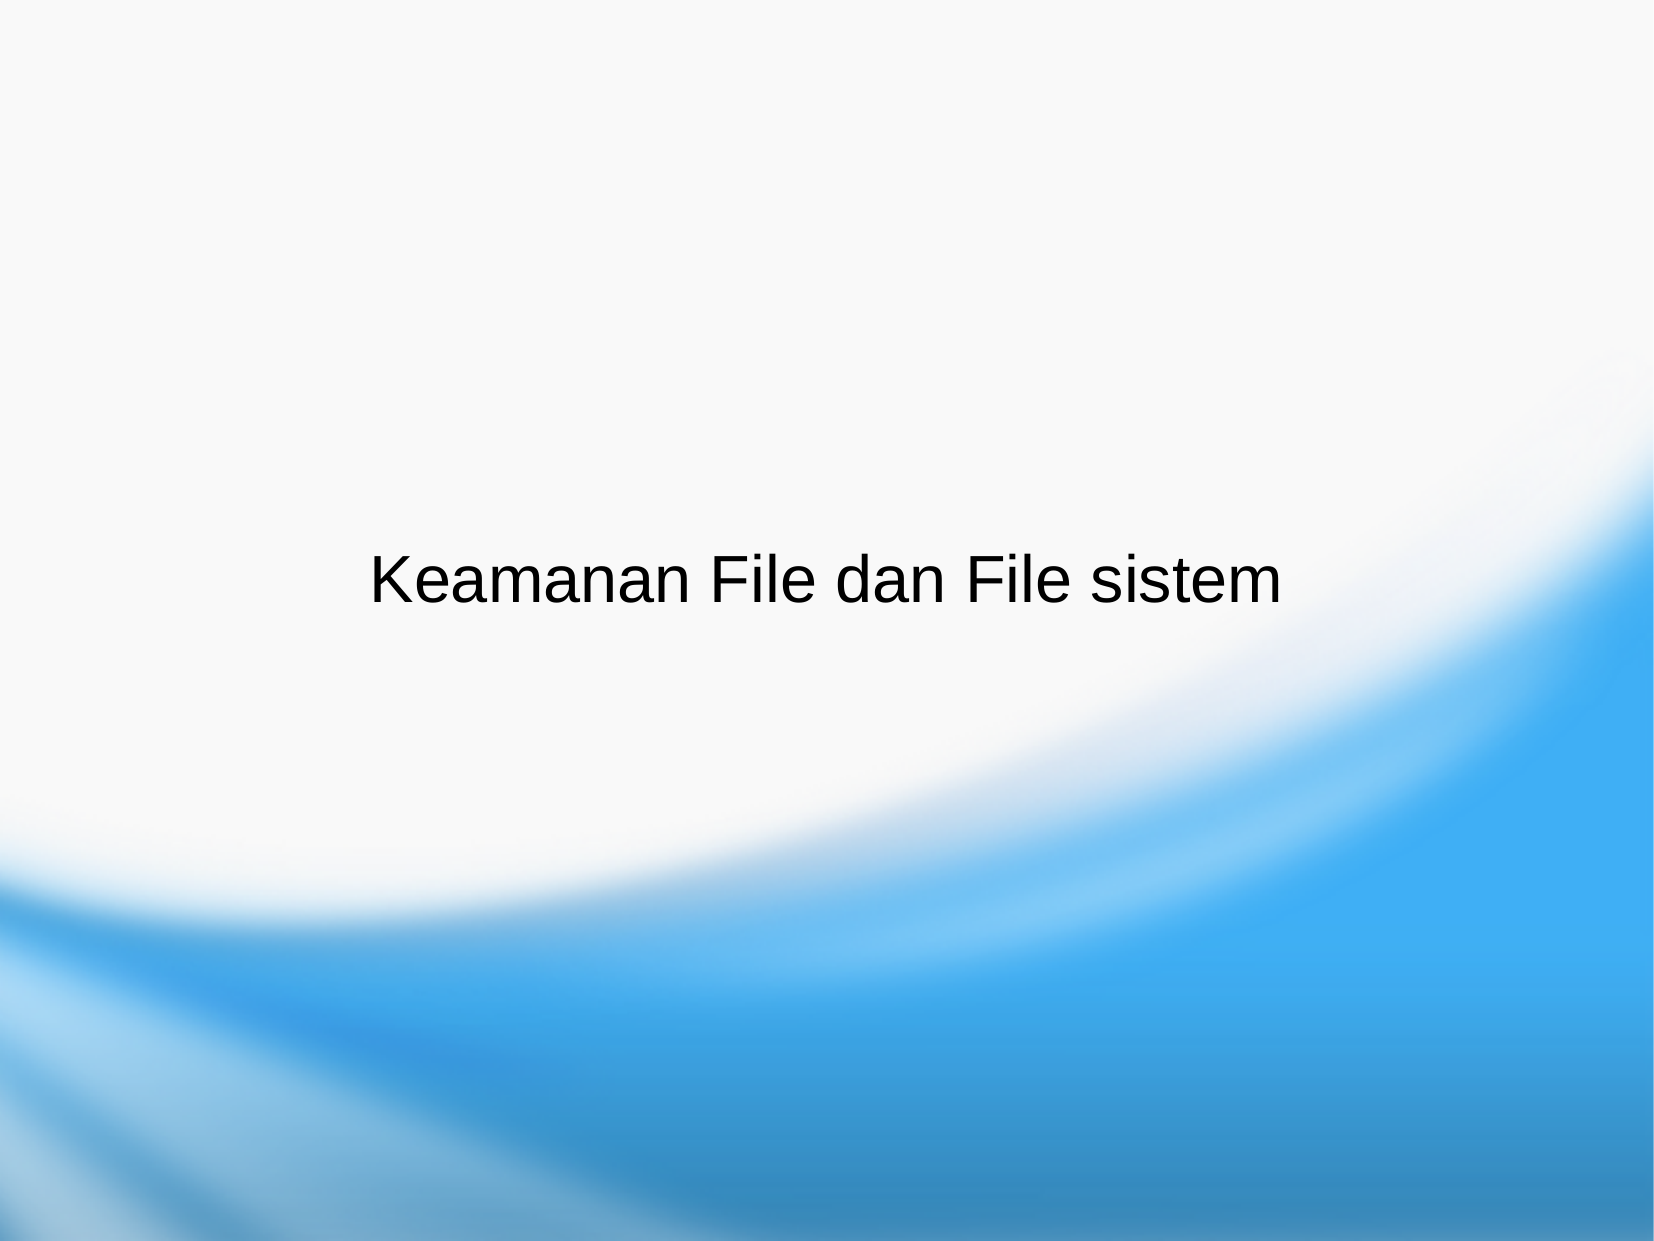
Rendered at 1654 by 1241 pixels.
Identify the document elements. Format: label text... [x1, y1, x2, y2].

subtitle Keamanan File dan File sistem [82, 49, 1571, 1109]
picture [0, 0, 1654, 1241]
